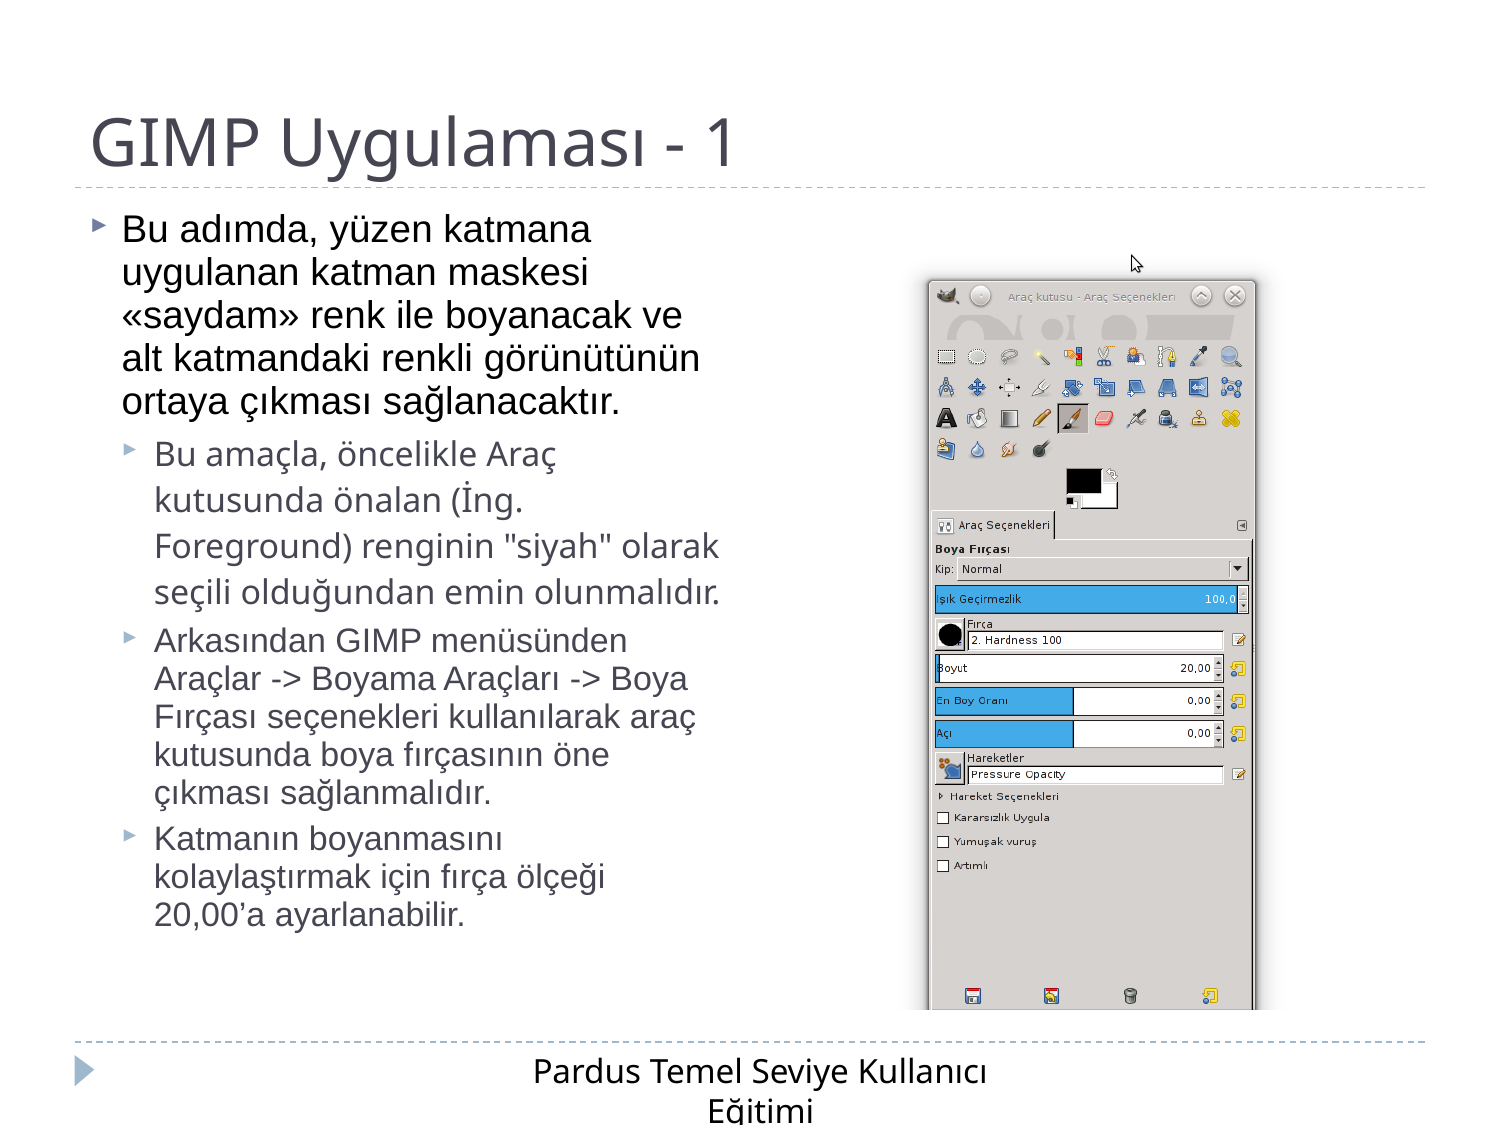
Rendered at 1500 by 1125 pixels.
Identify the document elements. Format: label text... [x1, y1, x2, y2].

list Bu adımda, yüzen katmana uygulanan katman maskesi «saydam» renk ile boyanacak ve alt katmandaki renkli görünütünün ortaya çıkması sağlanacaktır. Bu amaçla, öncelikle Araç kutusunda önalan (İng. Foreground) renginin "siyah" olarak seçili olduğundan emin olunmalıdır. Arkasından GIMP menüsünden Araçlar -> Boyama Araçları -> Boya Fırçası seçenekleri kullanılarak araç kutusunda boya fırçasının öne çıkması sağlanmalıdır. Katmanın boyanmasını kolaylaştırmak için fırça ölçeği 20,00’a ayarlanabilir. [75, 200, 738, 1010]
title GIMP Uygulaması - 1 [75, 37, 1425, 188]
picture [890, 199, 1293, 1010]
